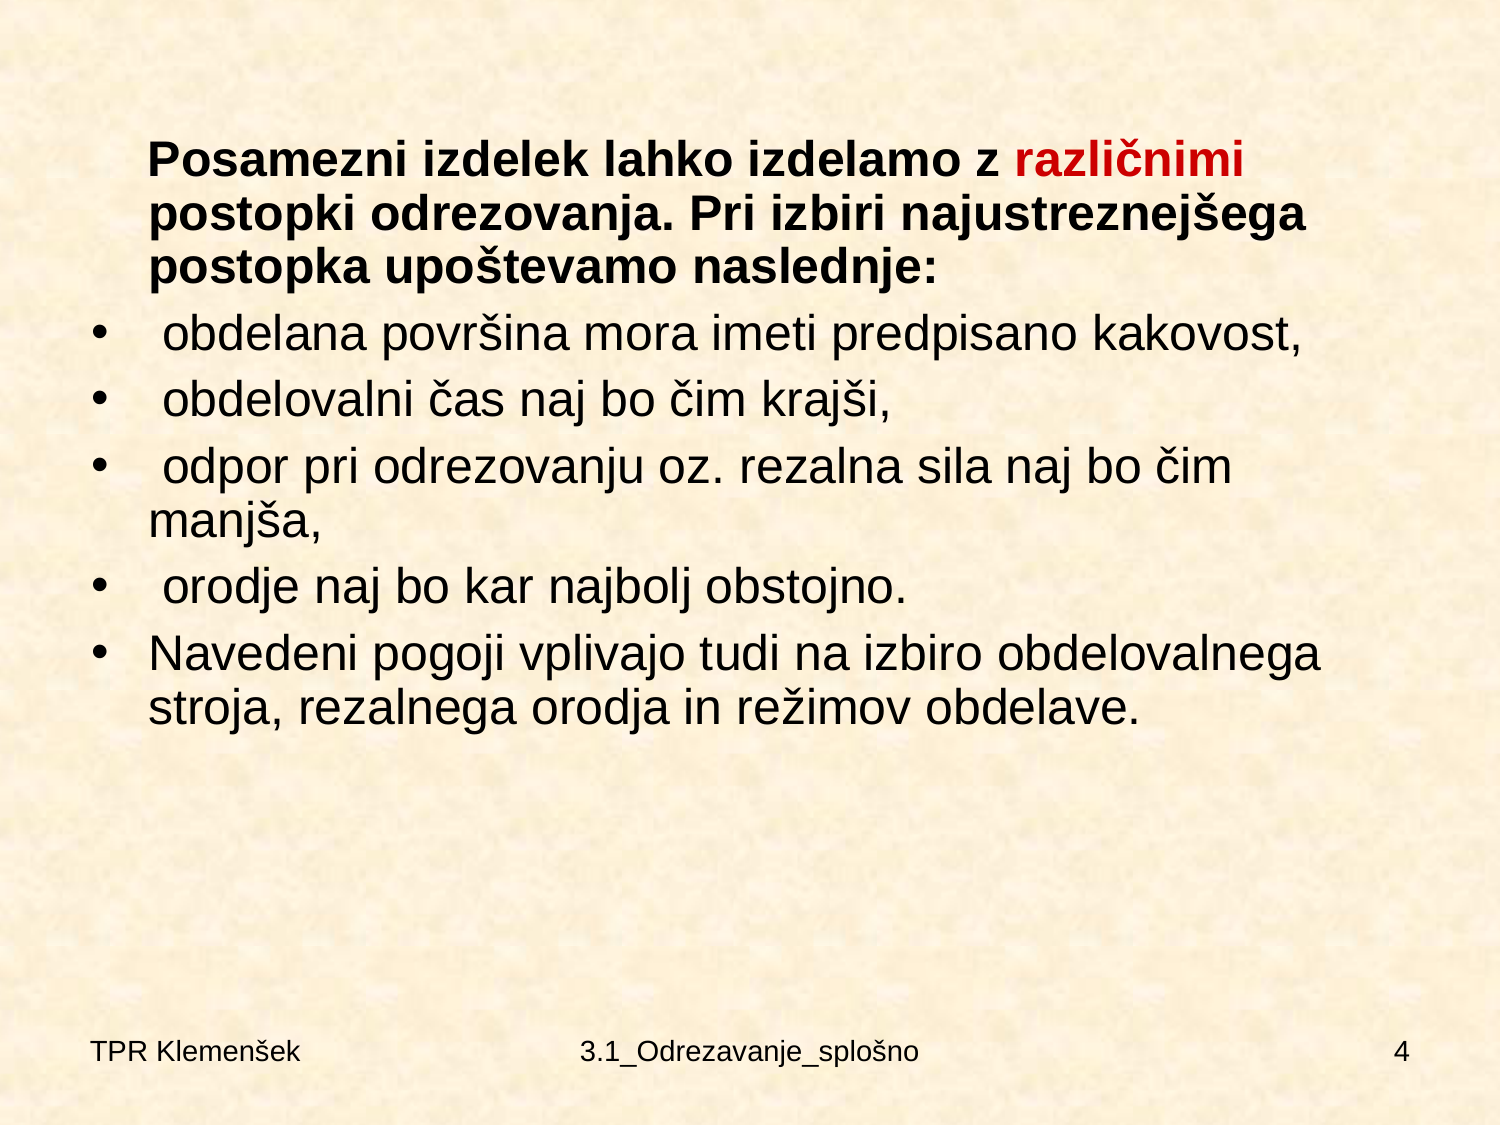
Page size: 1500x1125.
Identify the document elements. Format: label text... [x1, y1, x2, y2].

text_box <number> [1074, 1024, 1426, 1103]
text_box TPR Klemenšek [74, 1024, 426, 1103]
list Posamezni izdelek lahko izdelamo z različnimi postopki odrezovanja. Pri izbiri najustreznejšega postopka upoštevamo naslednje: obdelana površina mora imeti predpisano kakovost, obdelovalni čas naj bo čim krajši, odpor pri odrezovanju oz. rezalna sila naj bo čim manjša, orodje naj bo kar najbolj obstojno. Navedeni pogoji vplivajo tudi na izbiro obdelovalnega stroja, rezalnega orodja in režimov obdelave. [76, 125, 1427, 868]
text_box 3.1_Odrezavanje_splošno [512, 1024, 988, 1103]
picture [0, 0, 1500, 1125]
